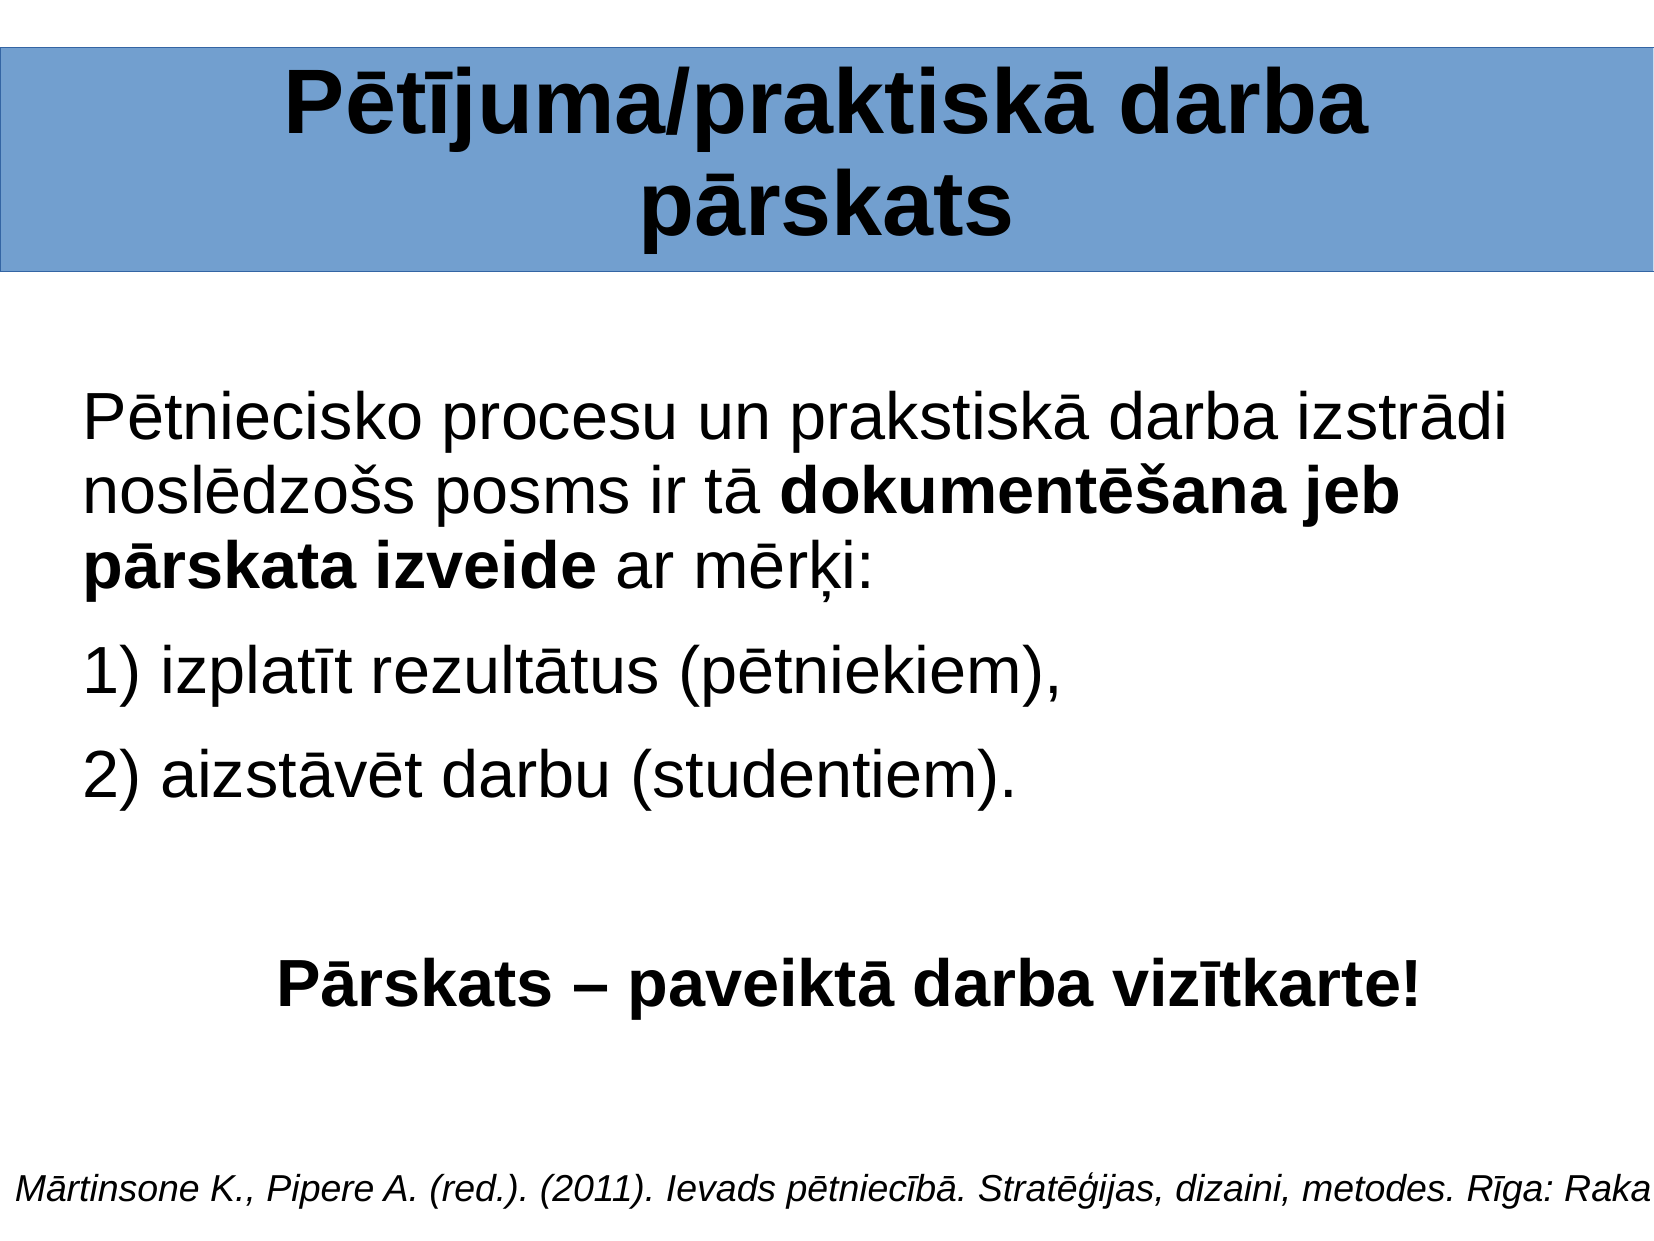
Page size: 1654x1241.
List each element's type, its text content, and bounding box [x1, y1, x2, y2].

text_box [0, 47, 1654, 272]
text_box Mārtinsone K., Pipere A. (red.). (2011). Ievads pētniecībā. Stratēģijas, dizaini, metodes. Rīga: Raka [0, 1159, 1654, 1217]
title Pētījuma/praktiskā darba pārskats [82, 49, 1571, 257]
list Pētniecisko procesu un prakstiskā darba izstrādi noslēdzošs posms ir tā dokumentēšana jeb pārskata izveide ar mērķi: 1) izplatīt rezultātus (pētniekiem), 2) aizstāvēt darbu (studentiem). Pārskats – paveiktā darba vizītkarte! [82, 378, 1619, 1099]
